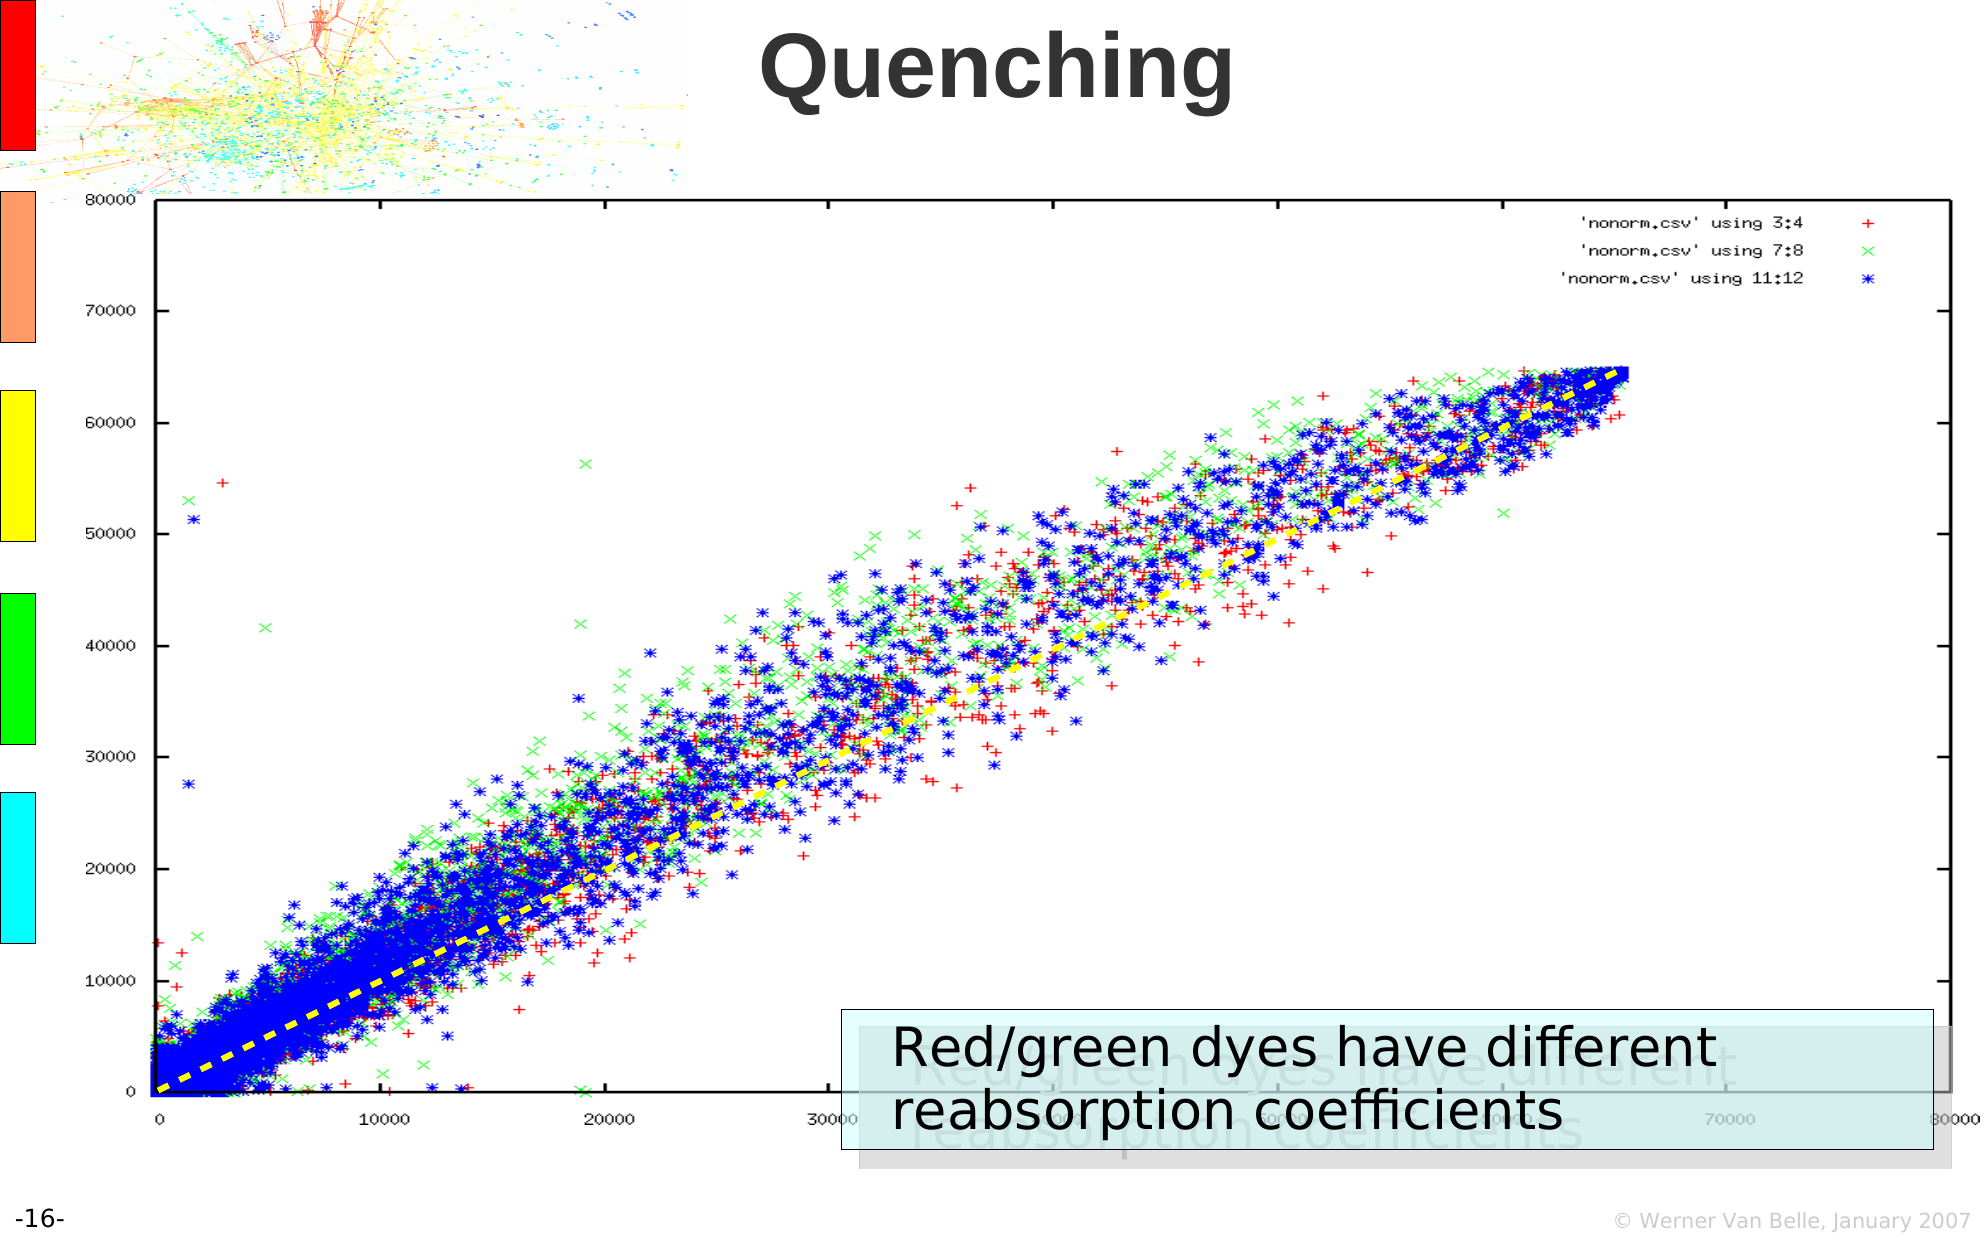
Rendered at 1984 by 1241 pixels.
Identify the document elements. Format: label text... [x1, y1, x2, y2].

text_box Red/green dyes have different reabsorption coefficients [841, 1009, 1934, 1150]
title Gene Expression [0, 0, 688, 203]
picture [86, 194, 1980, 1126]
title Quenching [150, 0, 1845, 133]
